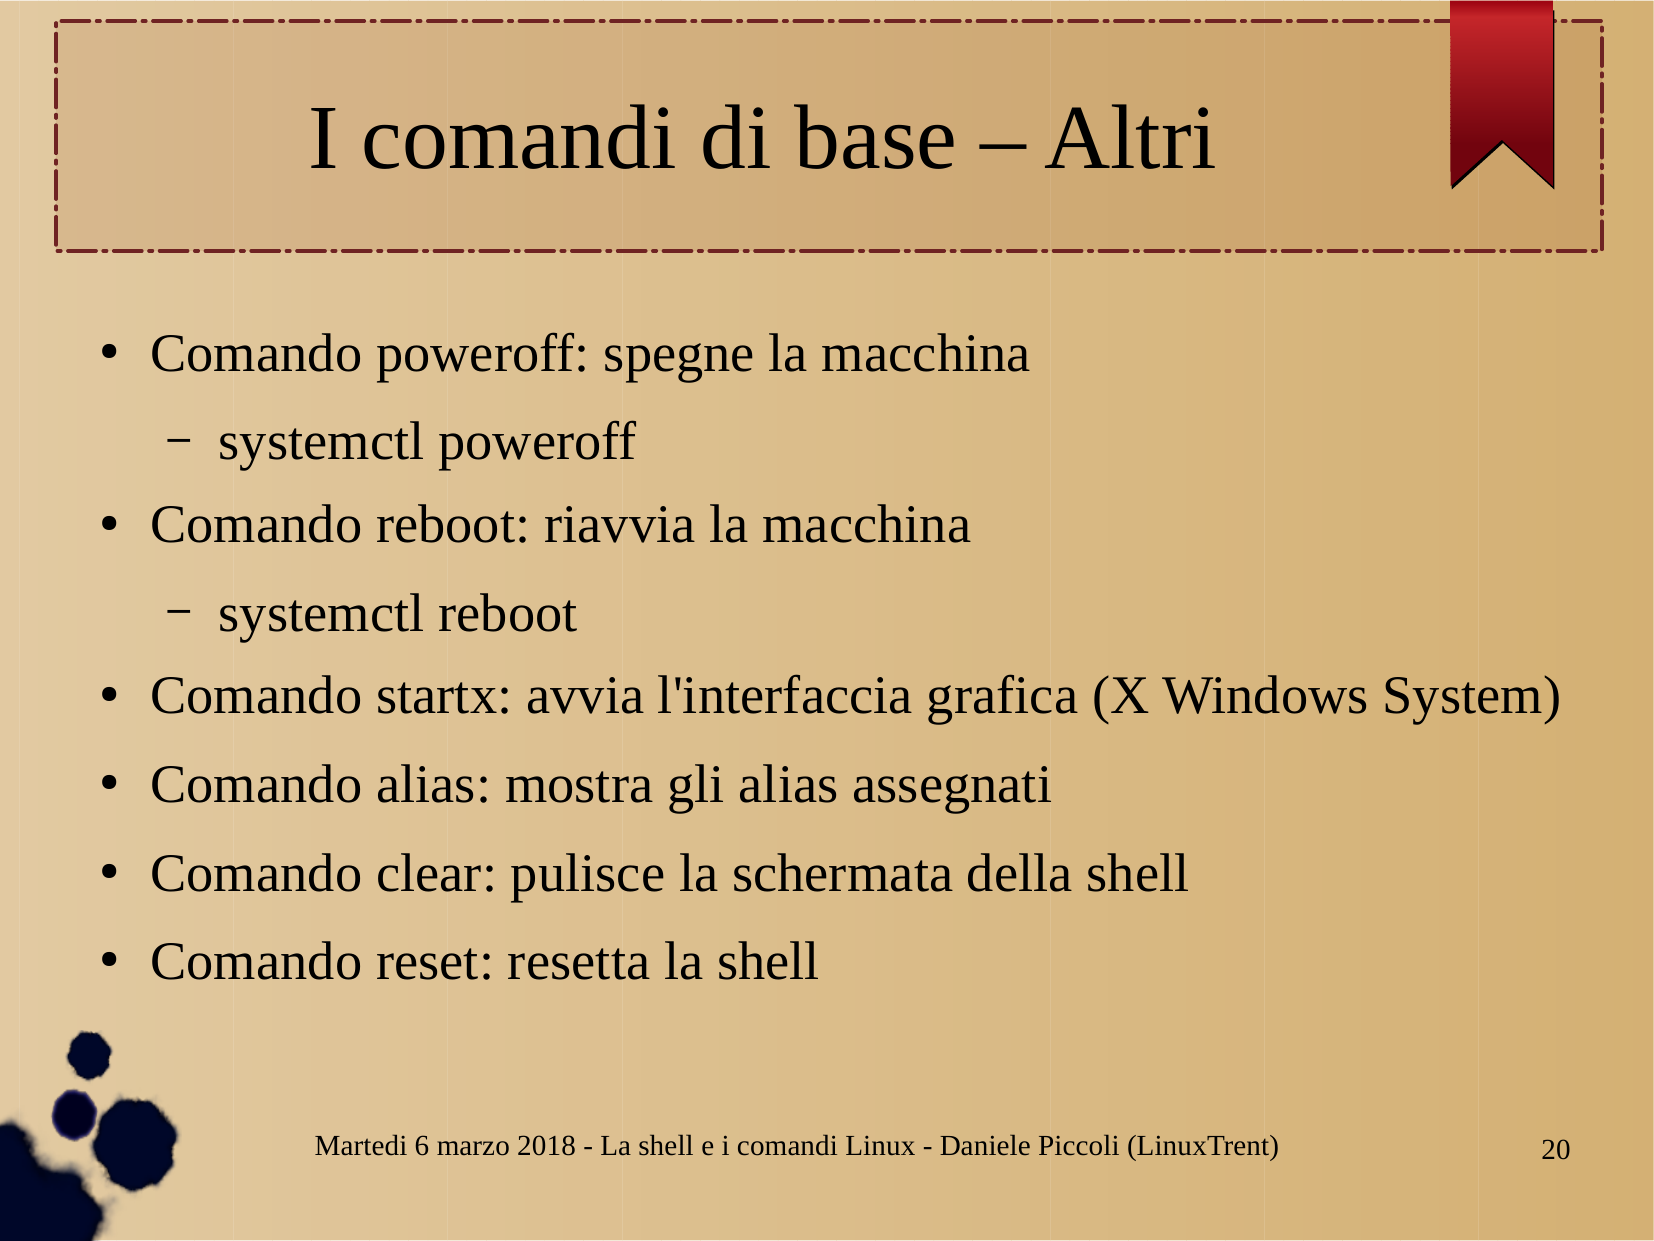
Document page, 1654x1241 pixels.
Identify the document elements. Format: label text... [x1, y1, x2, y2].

list Comando poweroff: spegne la macchina systemctl poweroff Comando reboot: riavvia la macchina systemctl reboot Comando startx: avvia l'interfaccia grafica (X Windows System) Comando alias: mostra gli alias assegnati Comando clear: pulisce la schermata della shell Comando reset: resetta la shell [82, 322, 1607, 1004]
title I comandi di base – Altri [82, 47, 1412, 229]
